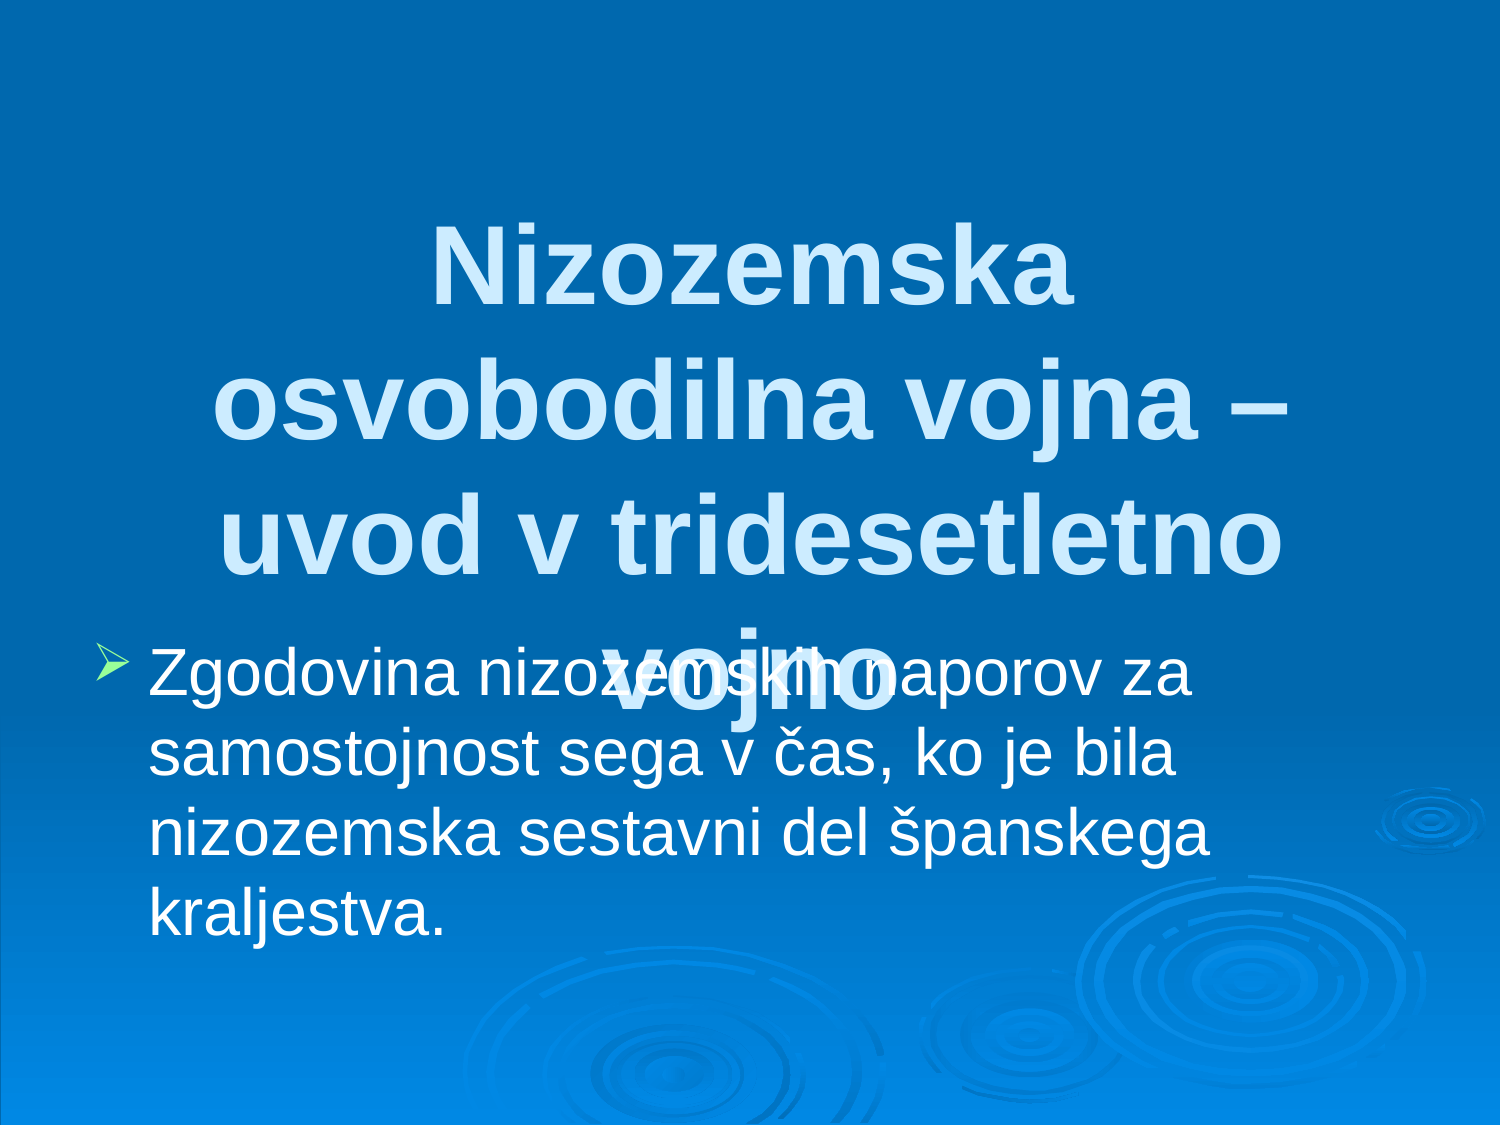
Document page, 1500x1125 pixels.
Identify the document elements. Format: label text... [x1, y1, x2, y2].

title Nizozemska osvobodilna vojna –uvod v tridesetletno vojno [76, 184, 1427, 372]
list Zgodovina nizozemskih naporov za samostojnost sega v čas, ko je bila nizozemska sestavni del španskega kraljestva. [76, 621, 1427, 1125]
